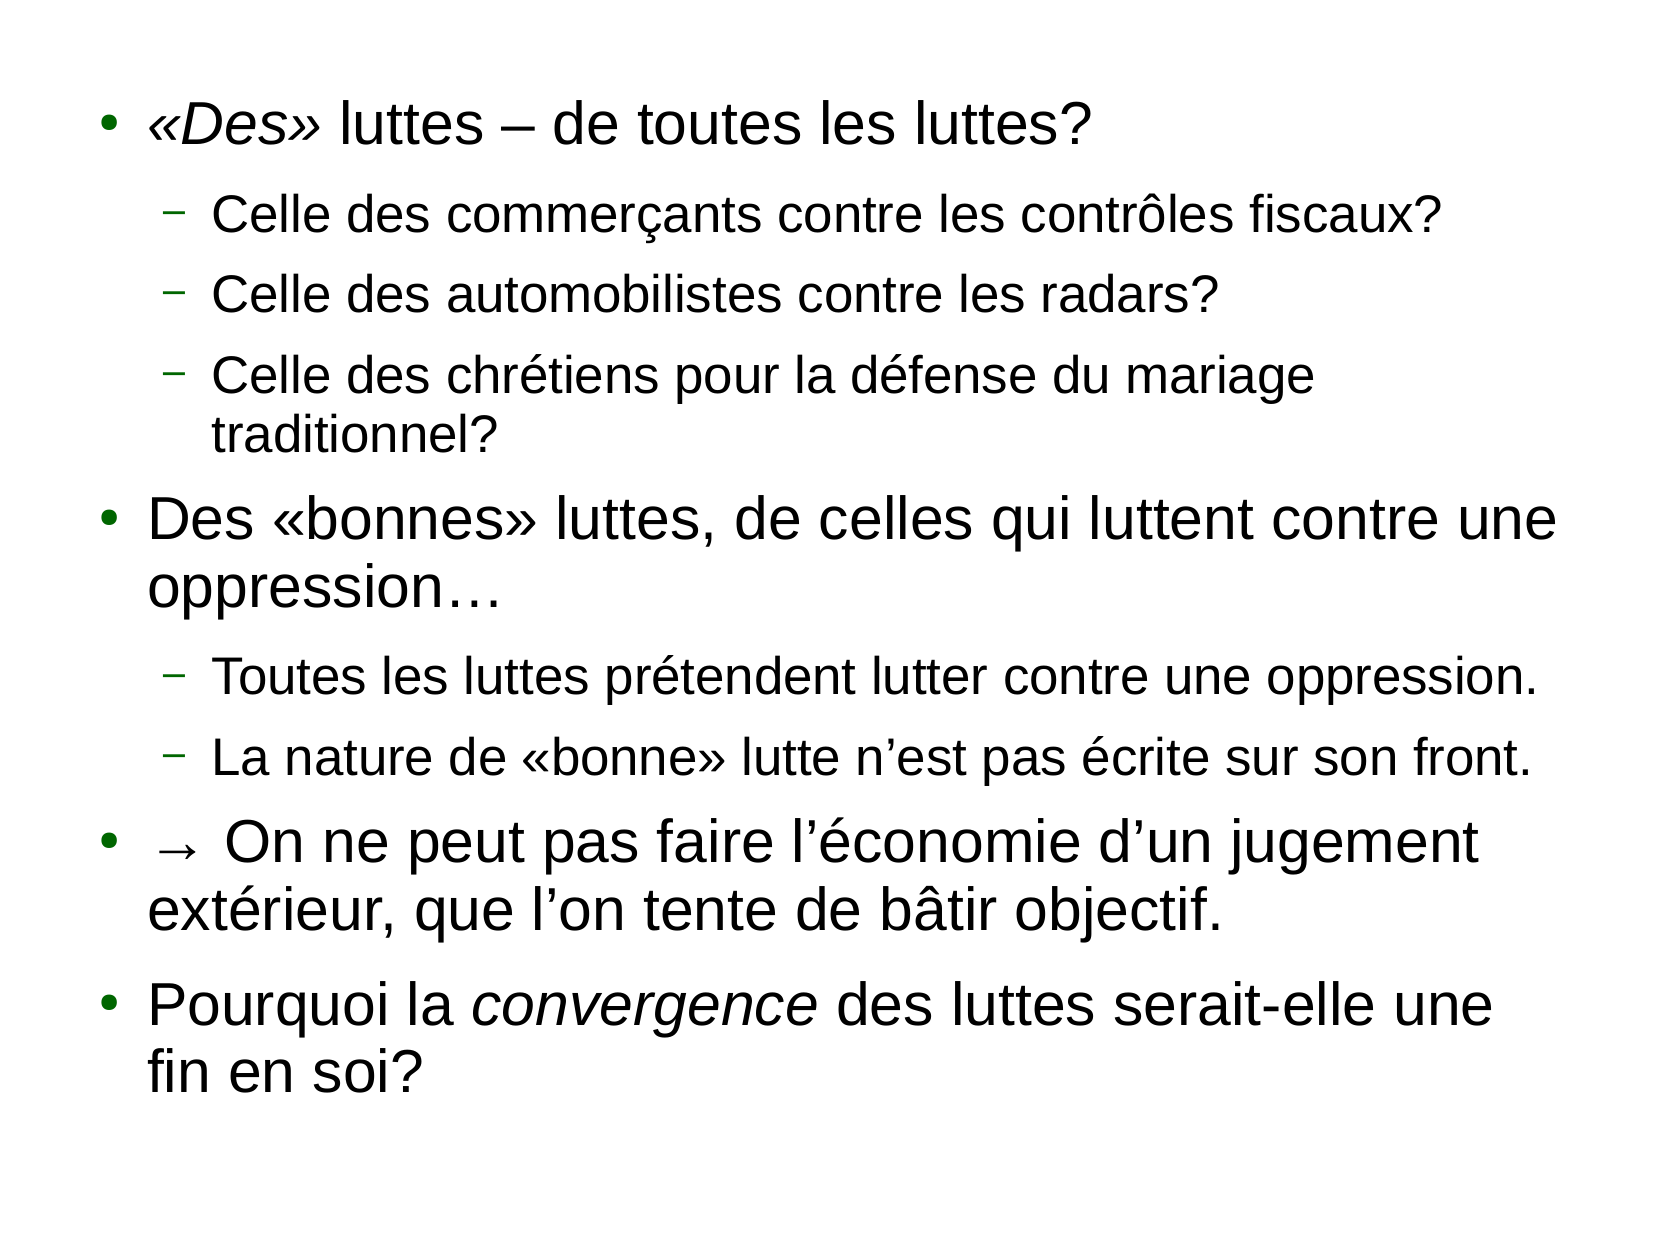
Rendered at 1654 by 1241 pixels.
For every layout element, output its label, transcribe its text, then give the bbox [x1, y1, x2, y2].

list «Des» luttes – de toutes les luttes? Celle des commerçants contre les contrôles fiscaux? Celle des automobilistes contre les radars? Celle des chrétiens pour la défense du mariage traditionnel? Des «bonnes» luttes, de celles qui luttent contre une oppression… Toutes les luttes prétendent lutter contre une oppression. La nature de «bonne» lutte n’est pas écrite sur son front. → On ne peut pas faire l’économie d’un jugement extérieur, que l’on tente de bâtir objectif. Pourquoi la convergence des luttes serait-elle une fin en soi? [82, 90, 1571, 1156]
